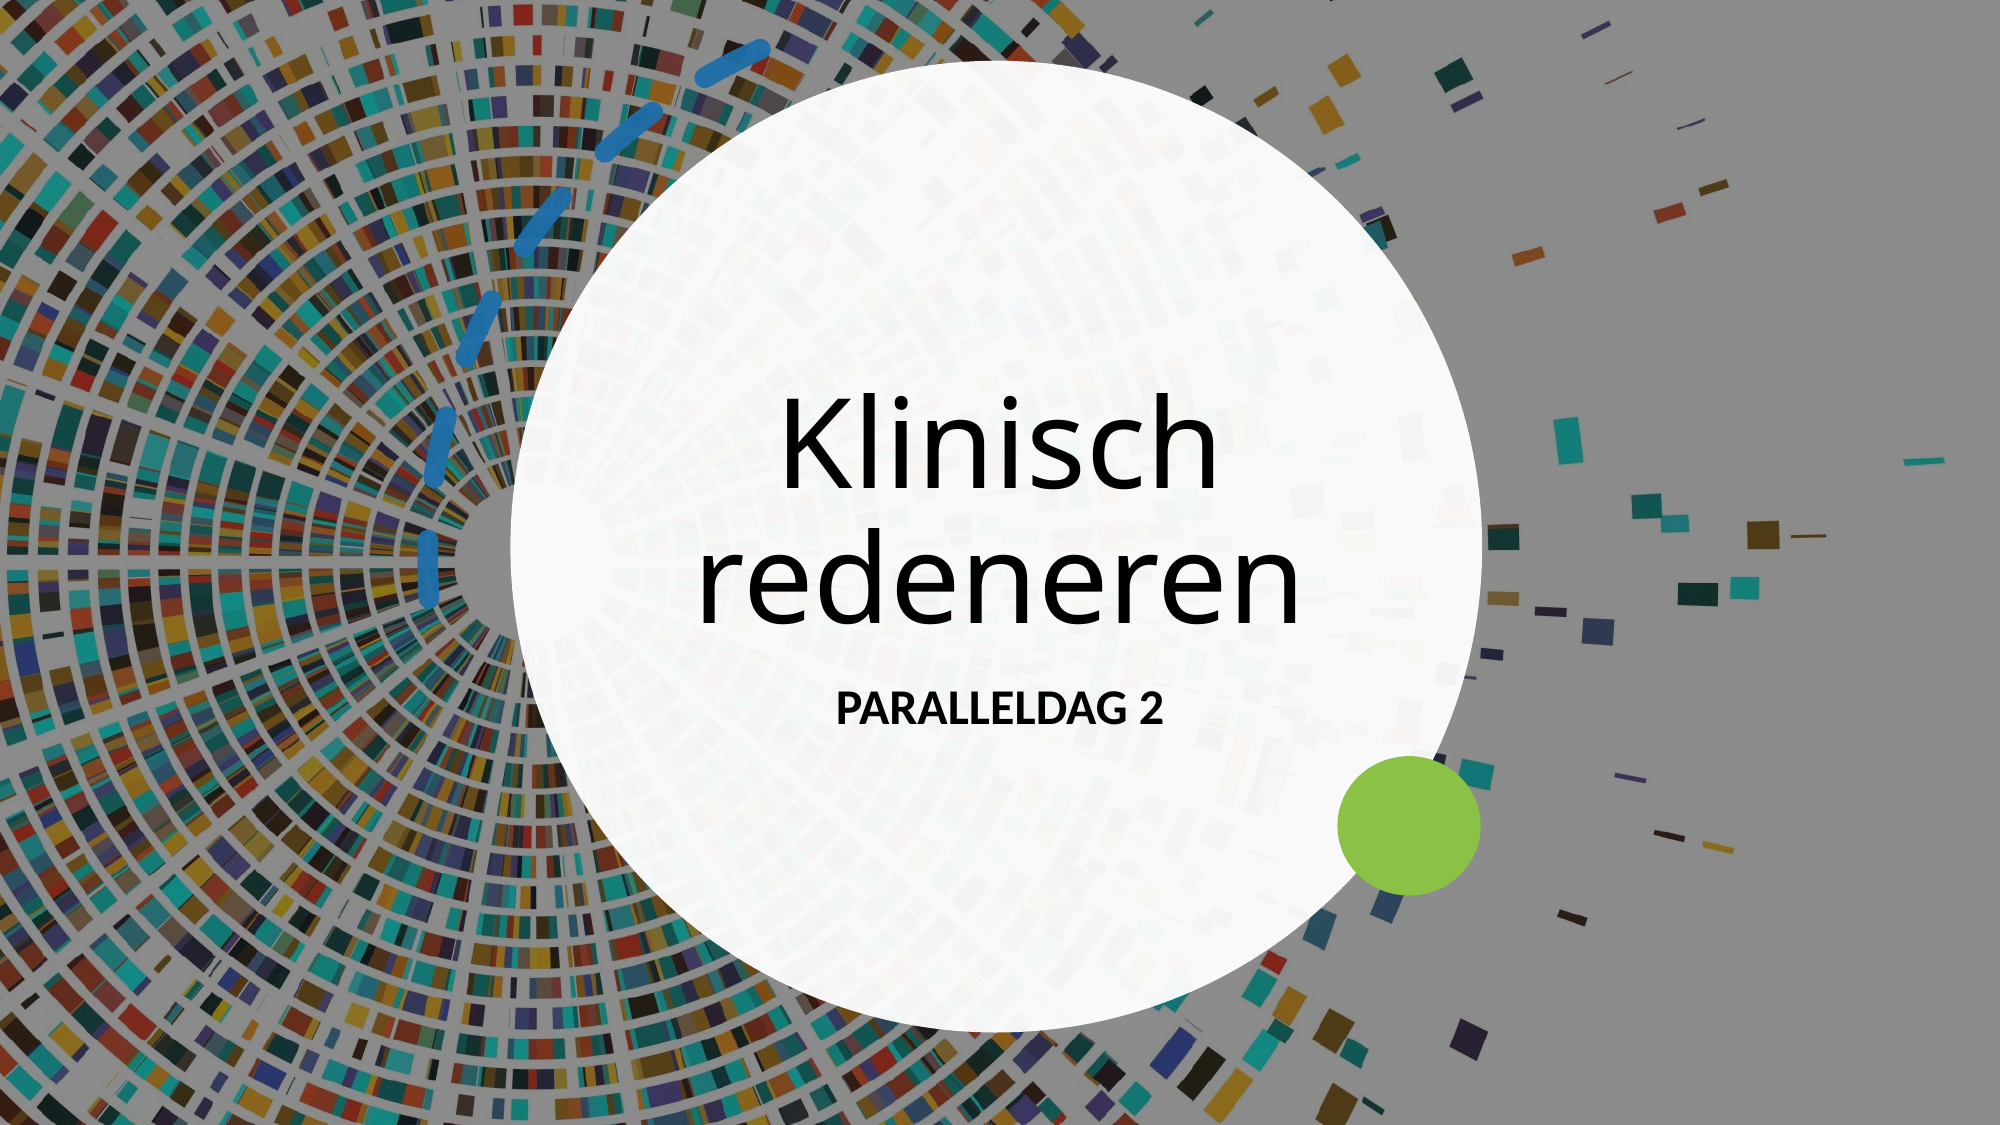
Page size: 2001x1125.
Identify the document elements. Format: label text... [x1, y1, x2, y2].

picture [0, 0, 2000, 1125]
text_box [690, 60, 1302, 169]
text_box [510, 286, 1483, 896]
subtitle PARALLELDAG 2 [586, 673, 1414, 946]
title Klinisch redeneren [586, 169, 1414, 659]
text_box [719, 946, 1273, 1033]
